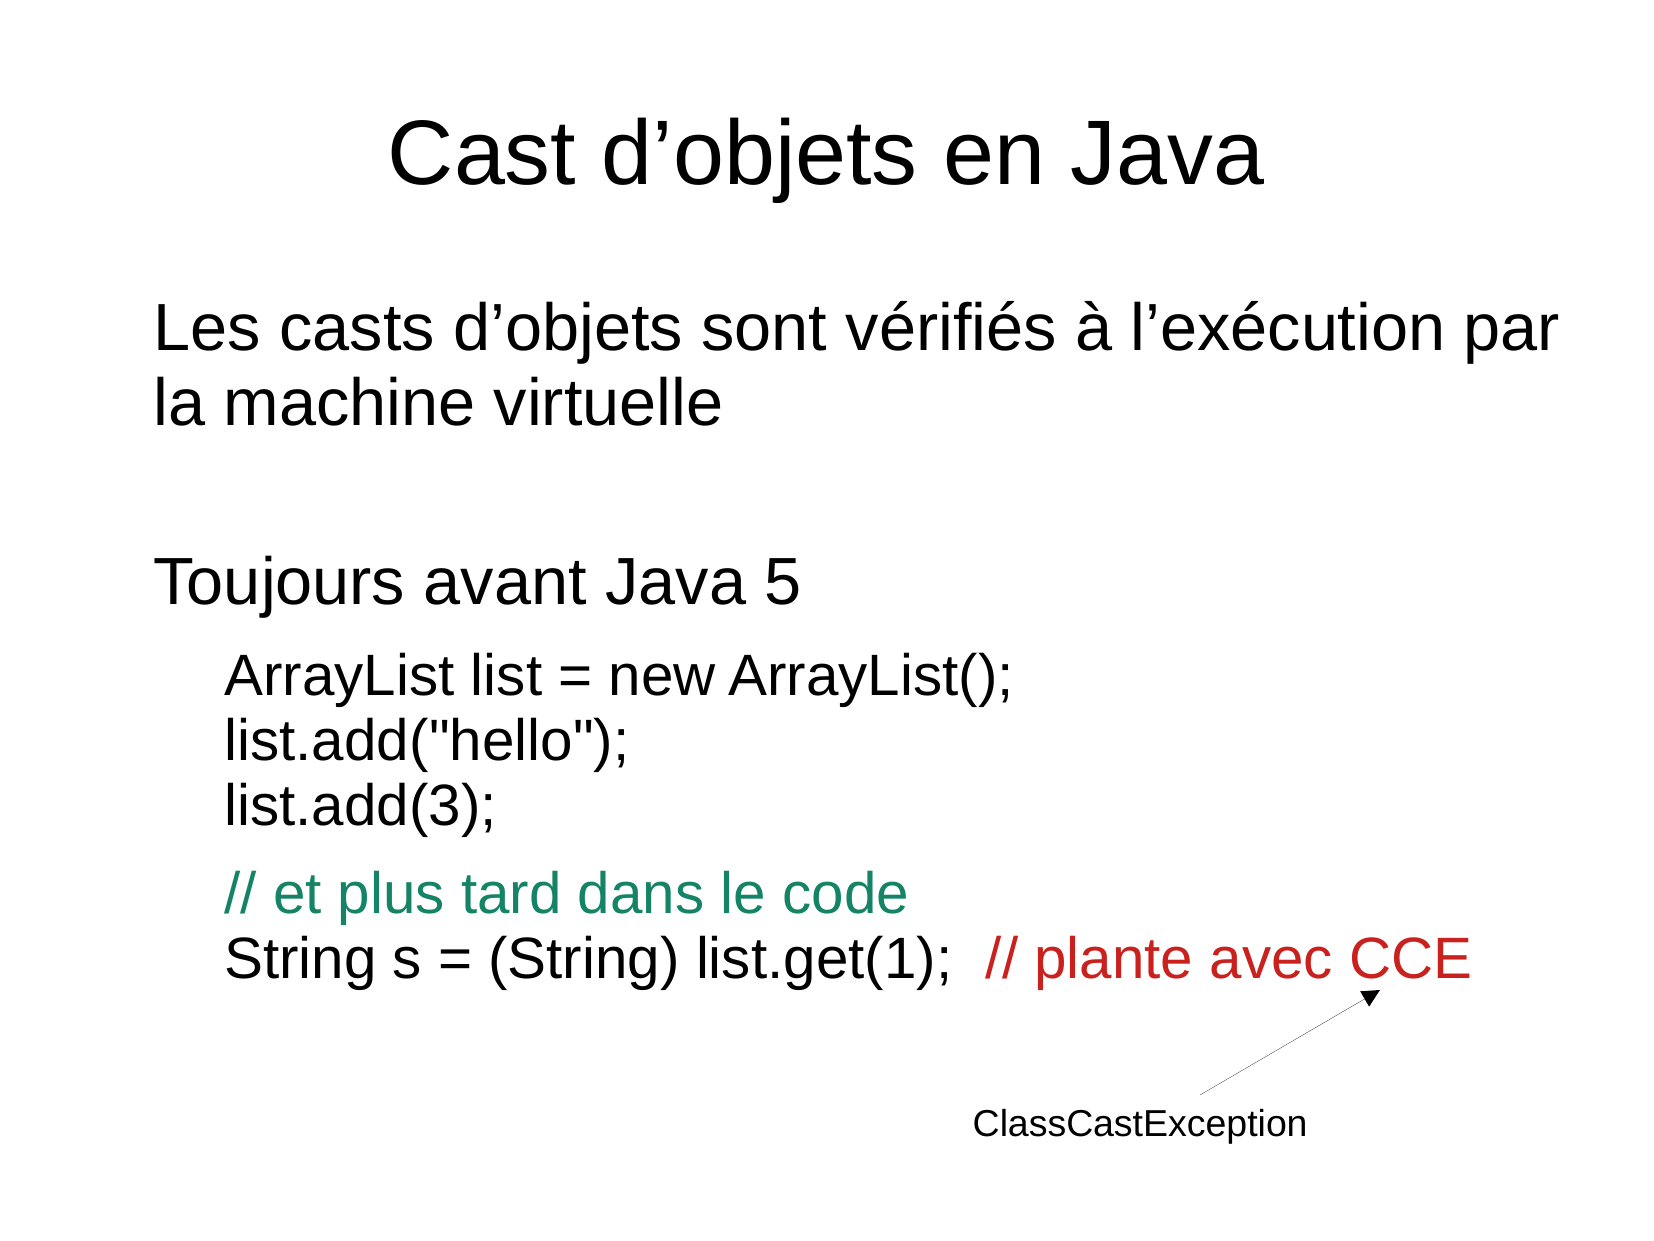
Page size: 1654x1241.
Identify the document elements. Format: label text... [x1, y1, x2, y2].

text_box ClassCastException [957, 1095, 1323, 1152]
title Cast d’objets en Java [82, 49, 1571, 257]
list Les casts d’objets sont vérifiés à l’exécution par la machine virtuelle Toujours avant Java 5 ArrayList list = new ArrayList(); list.add("hello"); list.add(3); // et plus tard dans le code String s = (String) list.get(1); // plante avec CCE [82, 290, 1571, 1010]
